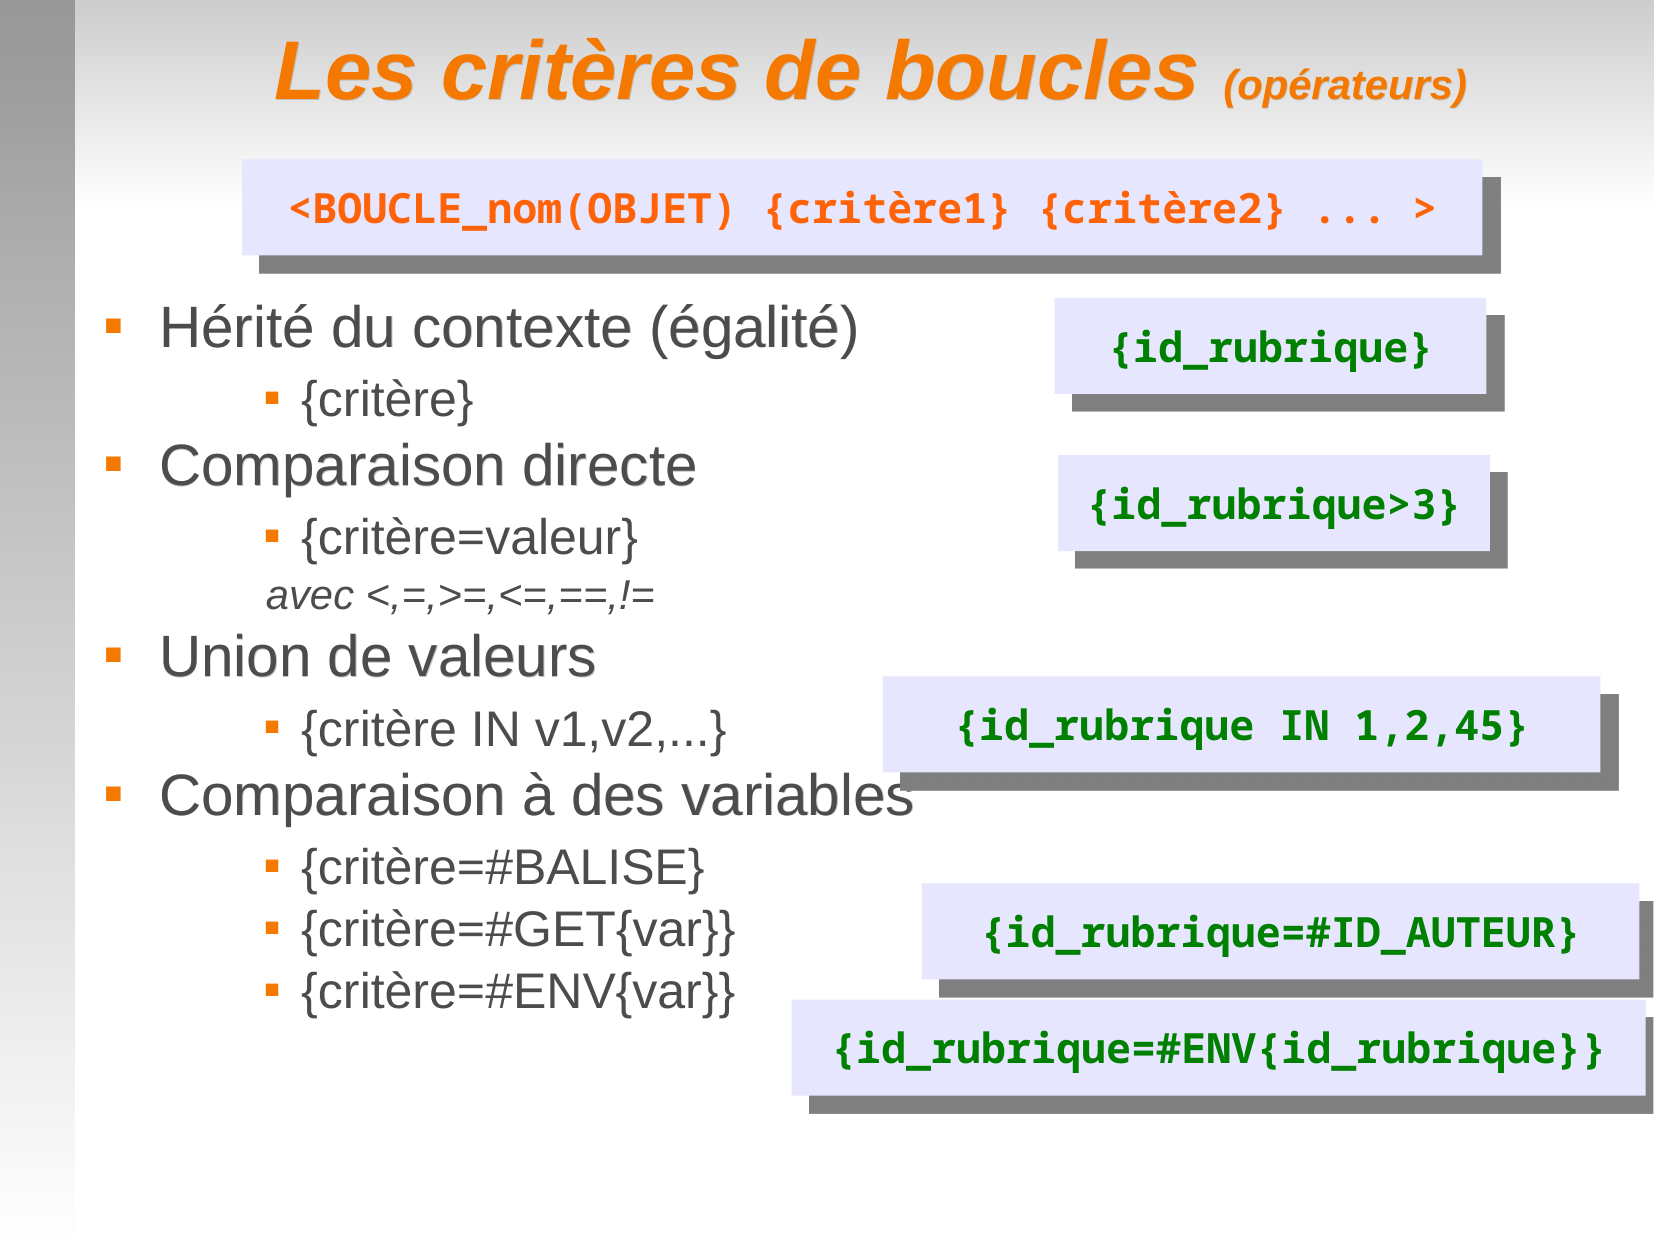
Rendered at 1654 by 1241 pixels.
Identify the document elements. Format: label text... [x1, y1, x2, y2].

text_box {id_rubrique=#ENV{id_rubrique}} [791, 999, 1646, 1089]
text_box {id_rubrique IN 1,2,45} [882, 676, 1601, 766]
title Les critères de boucles (opérateurs) [88, 0, 1654, 160]
text_box {id_rubrique} [1054, 297, 1487, 388]
text_box {id_rubrique>3} [1058, 455, 1490, 545]
text_box <BOUCLE_nom(OBJET) {critère1} {critère2} ... > [242, 159, 1483, 249]
text_box {id_rubrique=#ID_AUTEUR} [921, 883, 1640, 973]
list Hérité du contexte (égalité) {critère} Comparaison directe {critère=valeur} avec <,=,>=,<=,==,!= Union de valeurs {critère IN v1,v2,...} Comparaison à des variables {critère=#BALISE} {critère=#GET{var}} {critère=#ENV{var}} [88, 294, 1625, 1241]
